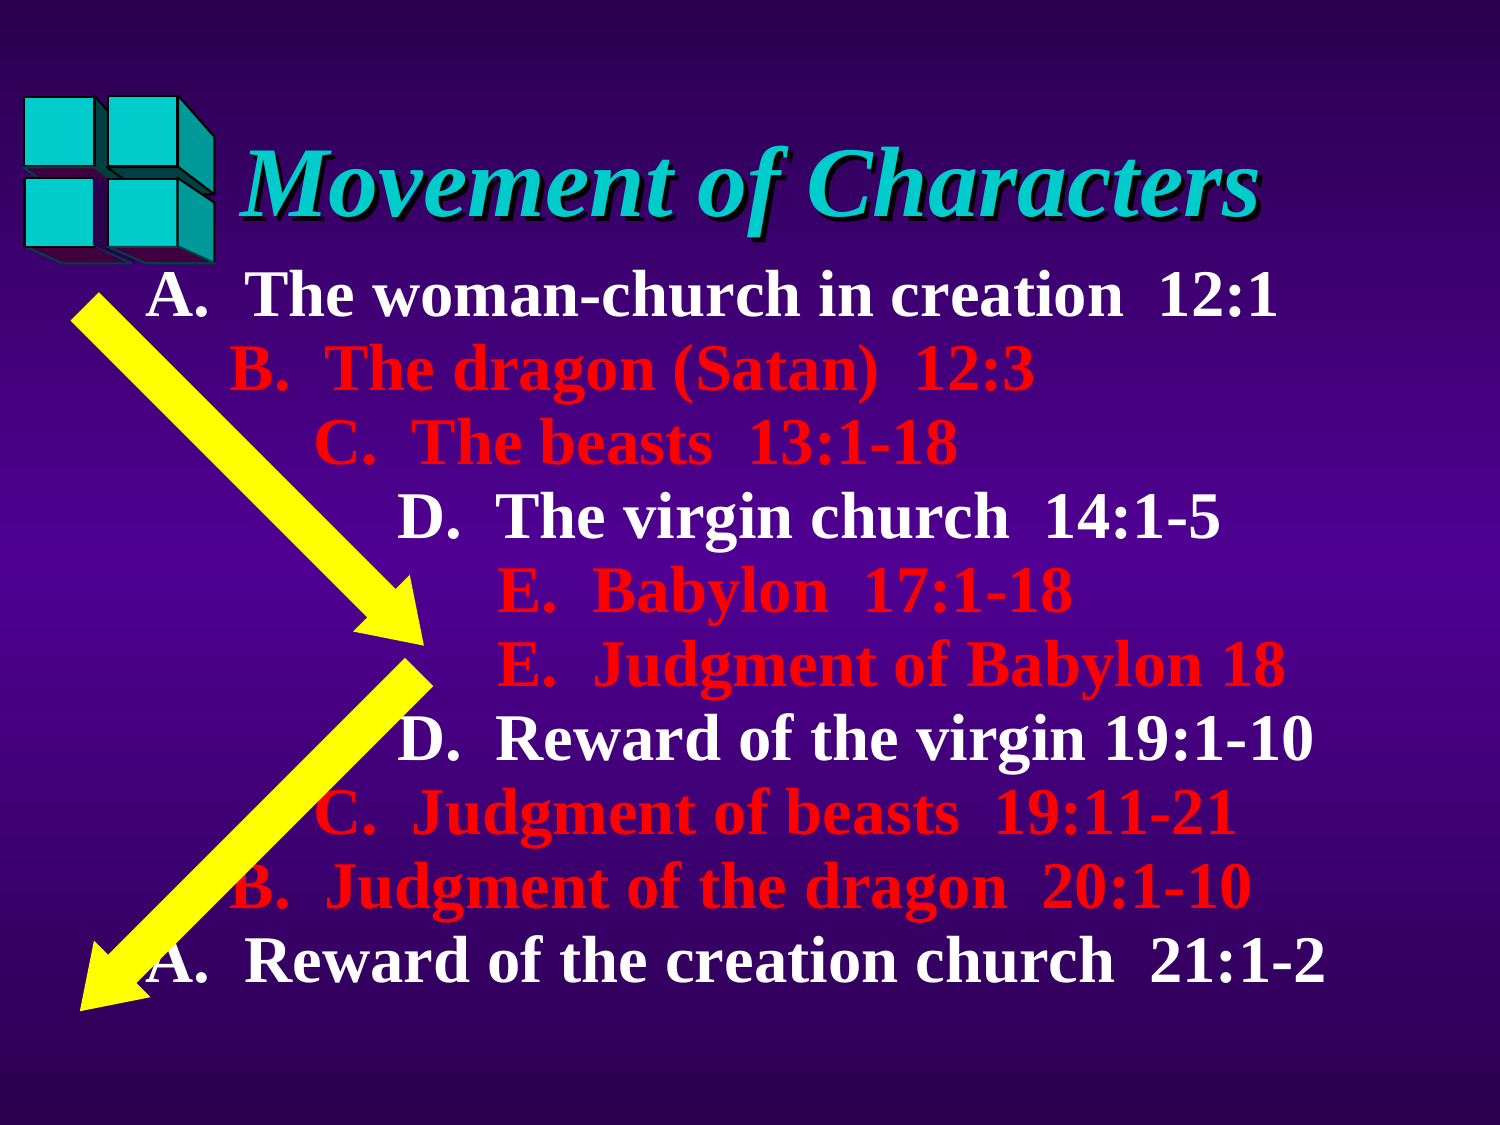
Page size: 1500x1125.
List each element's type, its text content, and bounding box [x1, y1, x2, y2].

text_box [79, 657, 434, 1012]
text_box [70, 292, 424, 646]
title Movement of Characters [224, 78, 1388, 249]
list A. The woman-church in creation 12:1 B. The dragon (Satan) 12:3 C. The beasts 13:1-18 D. The virgin church 14:1-5 E. Babylon 17:1-18 E. Judgment of Babylon 18 D. Reward of the virgin 19:1-10 C. Judgment of beasts 19:11-21 B. Judgment of the dragon 20:1-10 A. Reward of the creation church 21:1-2 [131, 249, 1408, 1063]
